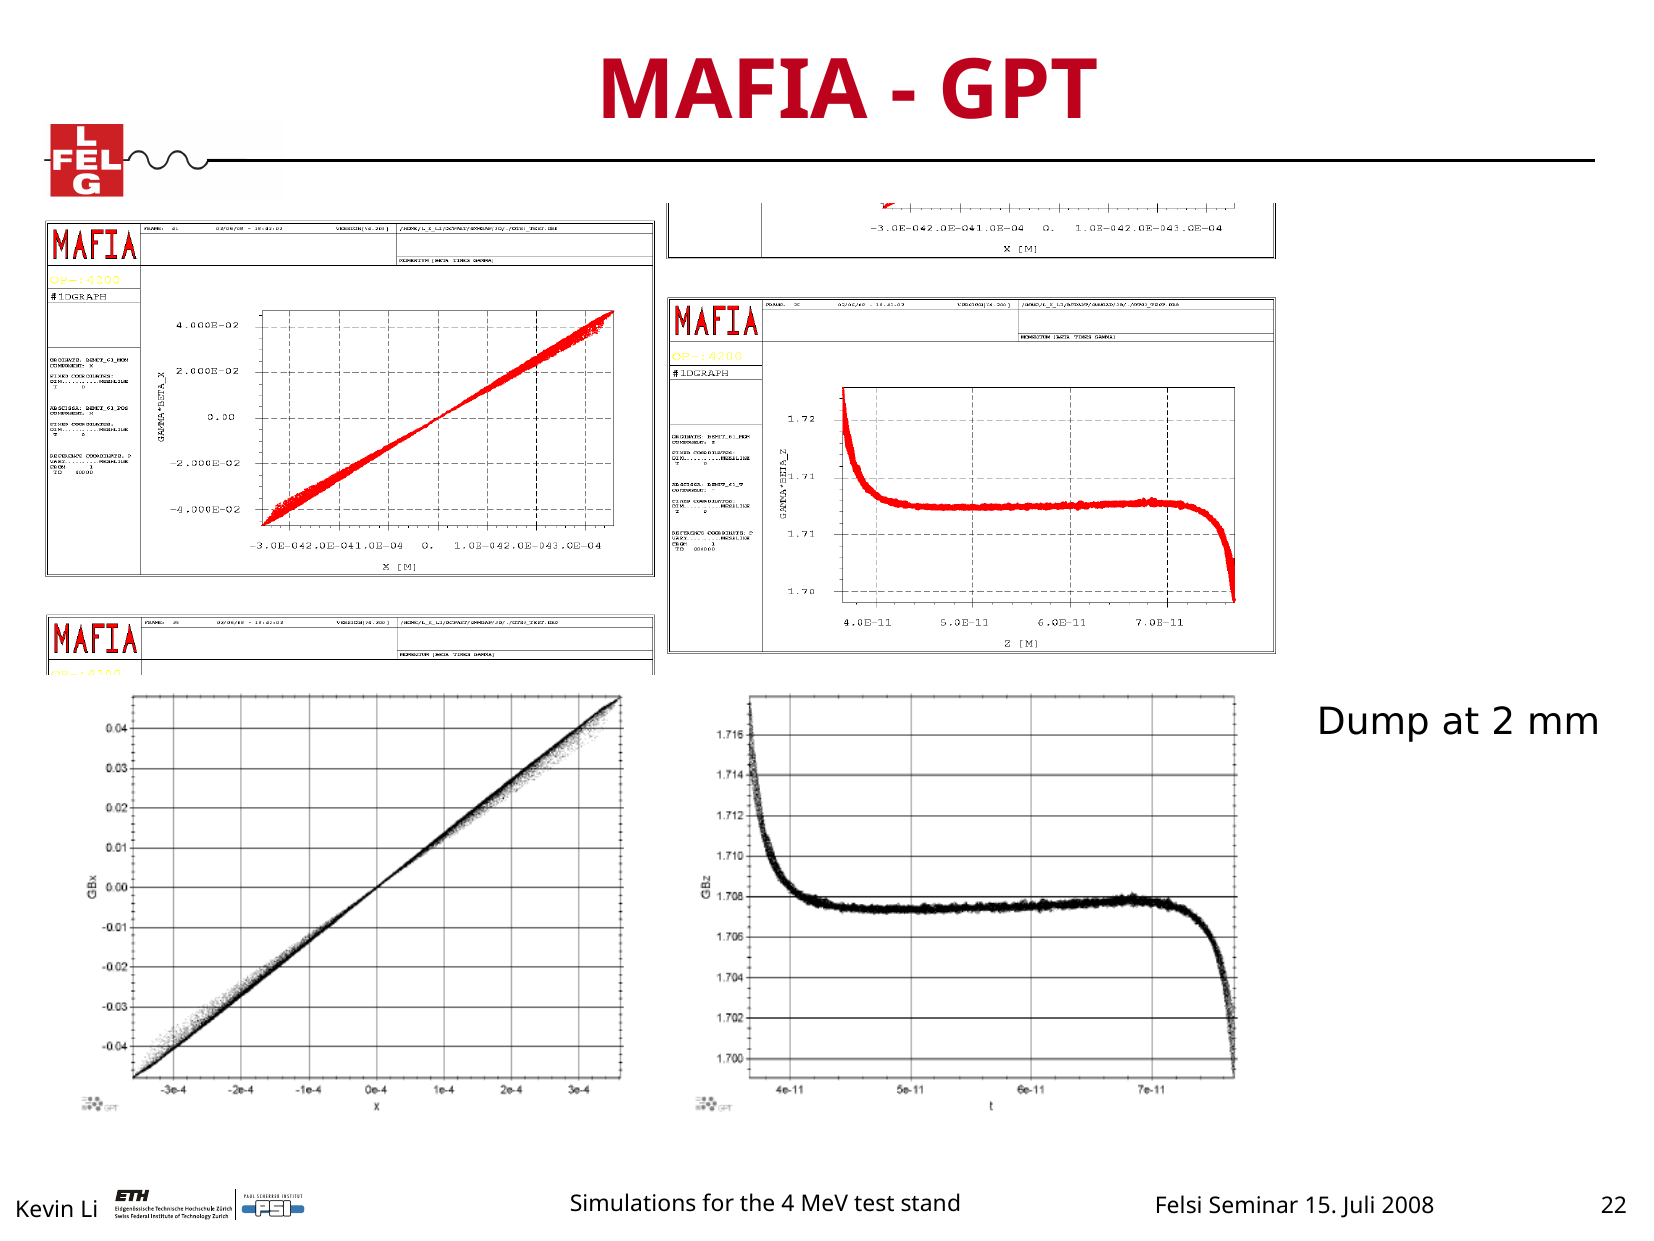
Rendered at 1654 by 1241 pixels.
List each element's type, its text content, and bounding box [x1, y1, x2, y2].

title MAFIA - GPT [142, 17, 1554, 156]
text_box Dump at 2 mm [1316, 699, 1601, 744]
picture [64, 678, 1250, 1129]
picture [34, 203, 1288, 675]
picture [42, 118, 283, 202]
picture [238, 1189, 308, 1220]
